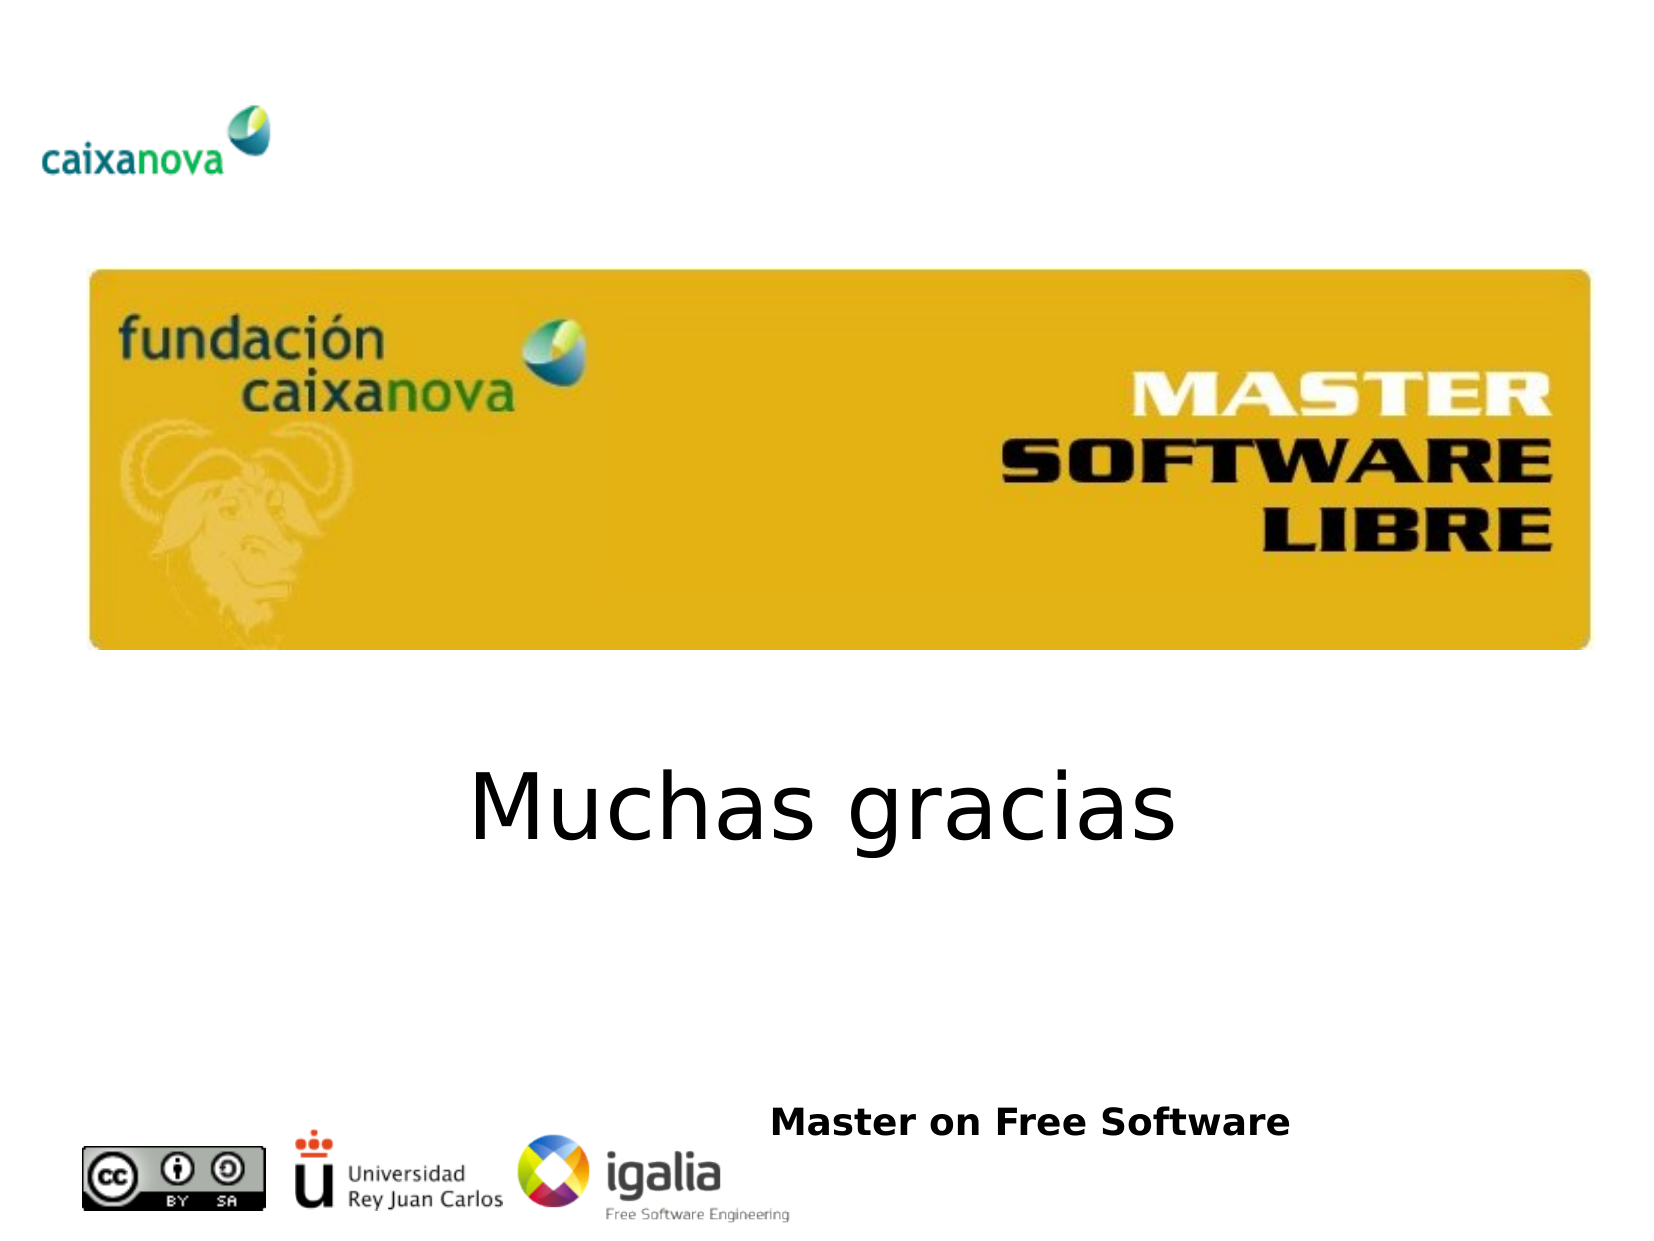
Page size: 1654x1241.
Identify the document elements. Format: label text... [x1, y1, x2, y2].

picture [82, 1146, 266, 1211]
title Muchas gracias [171, 708, 1477, 907]
picture [29, 73, 284, 207]
picture [86, 268, 1595, 650]
picture [295, 1121, 811, 1235]
